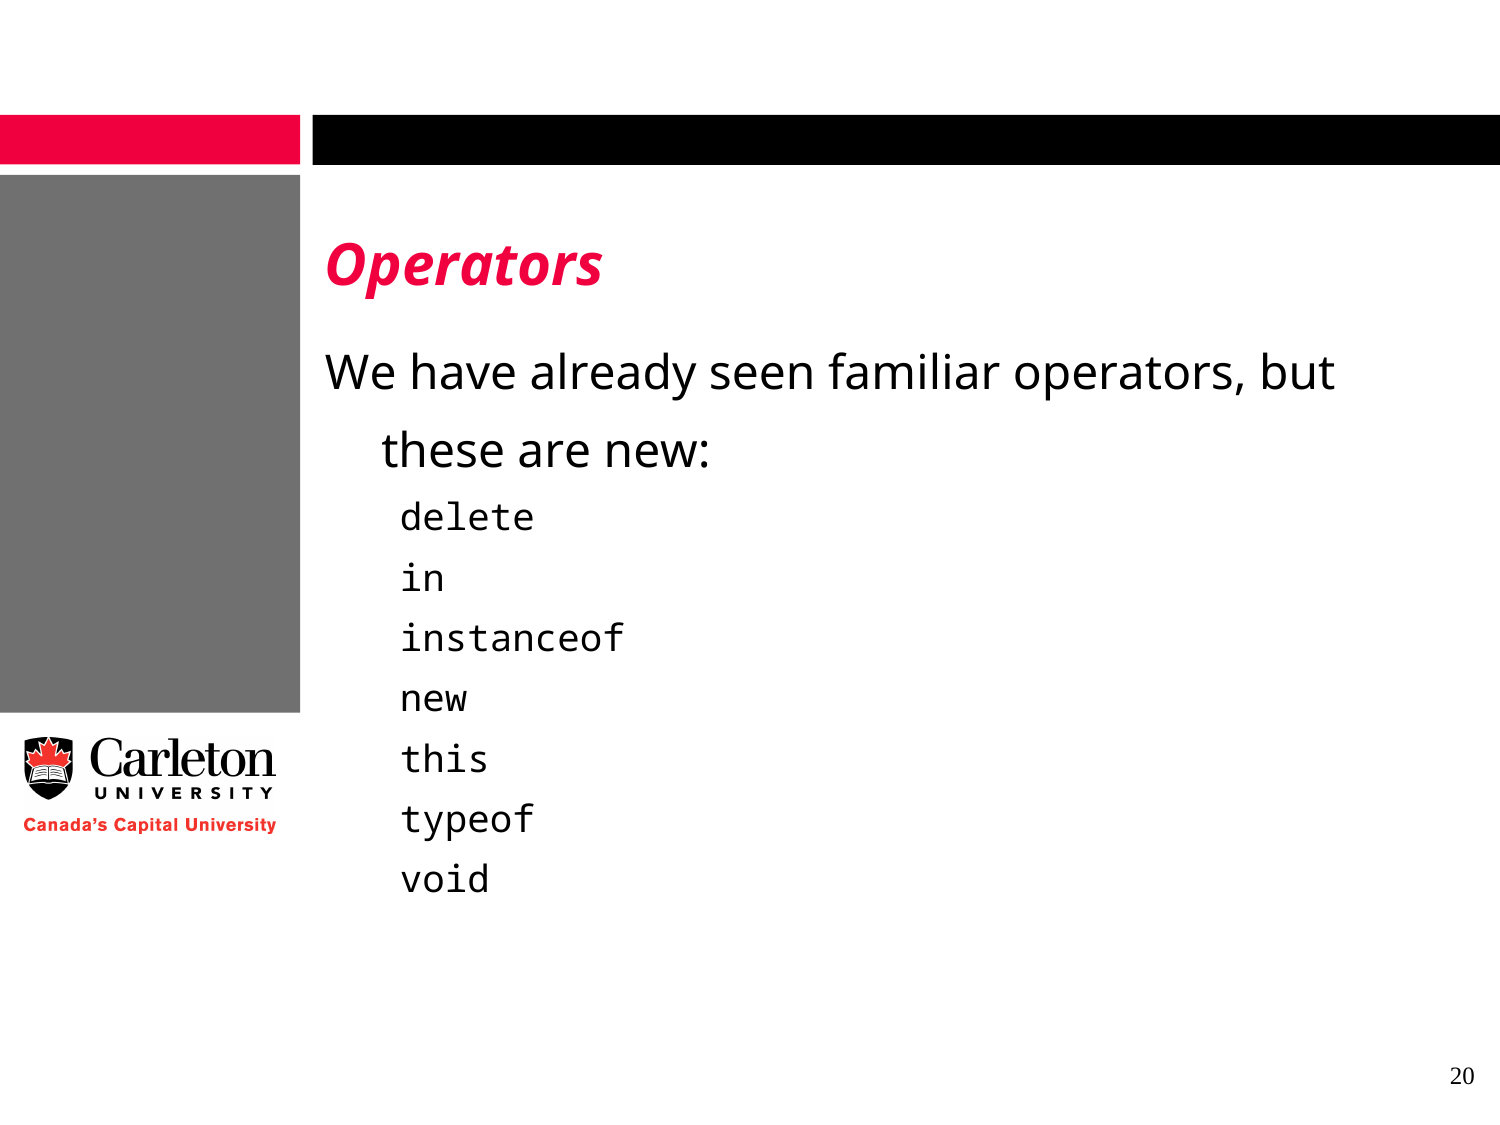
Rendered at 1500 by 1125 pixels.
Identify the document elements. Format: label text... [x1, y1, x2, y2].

picture [24, 737, 276, 834]
title Operators [324, 194, 1450, 324]
list We have already seen familiar operators, but these are new: delete in instanceof new this typeof void [324, 324, 1450, 1036]
